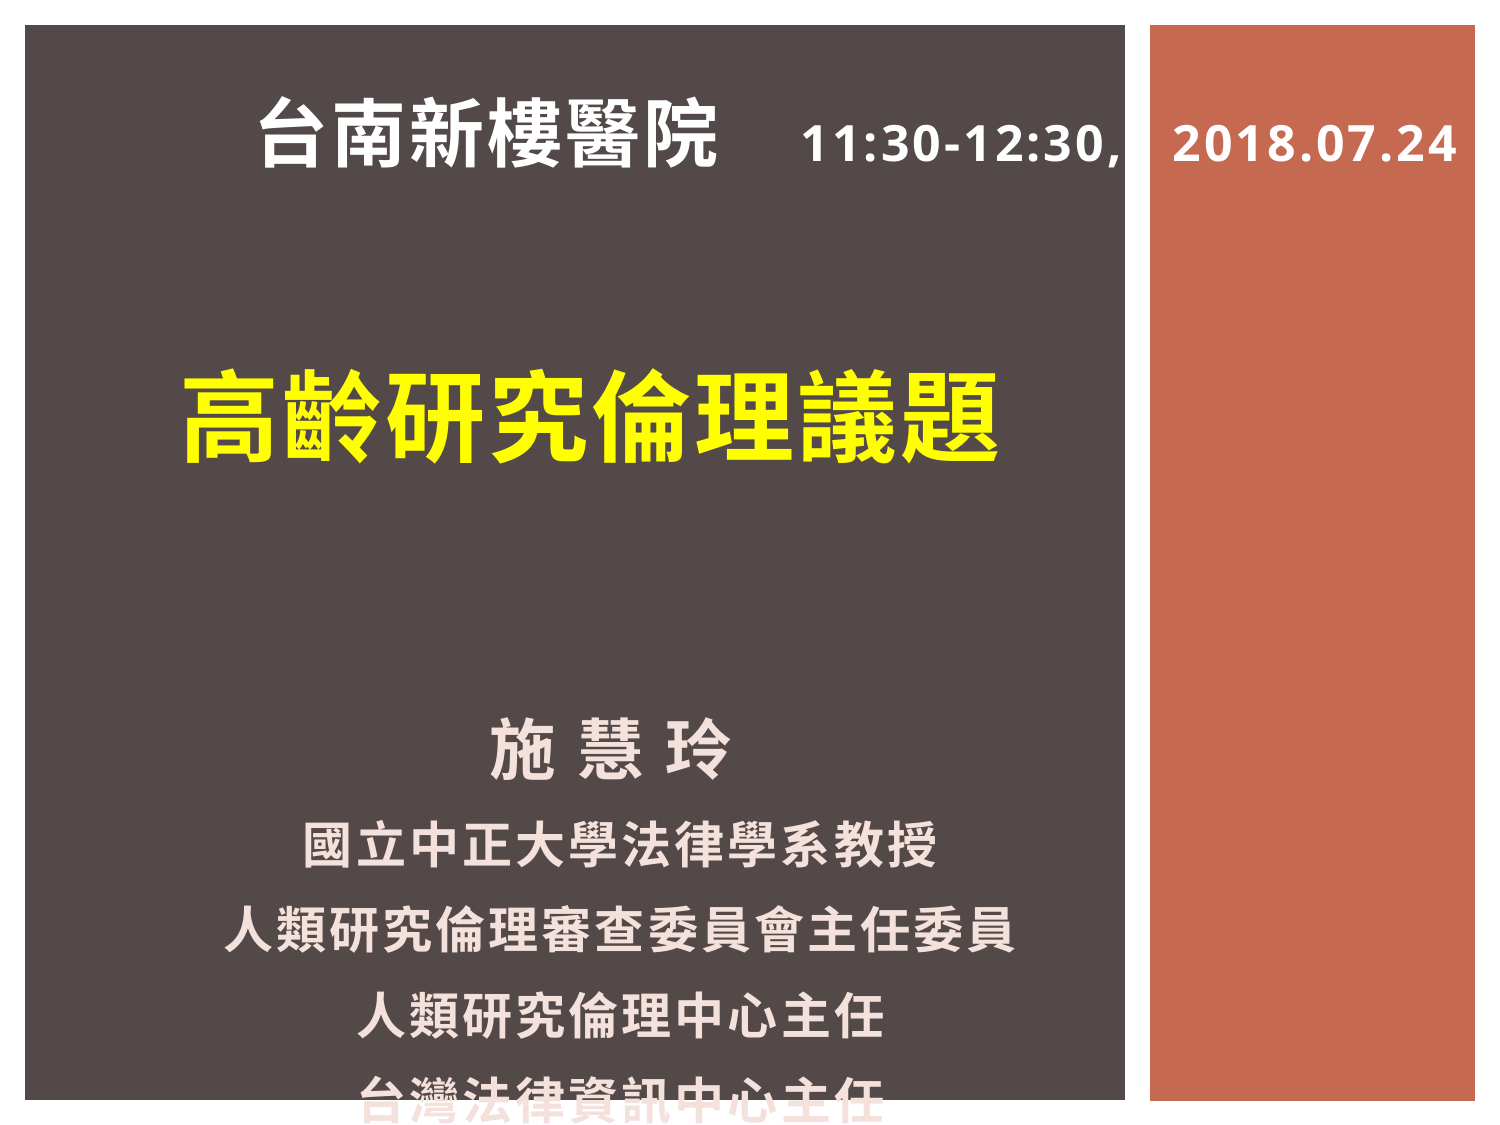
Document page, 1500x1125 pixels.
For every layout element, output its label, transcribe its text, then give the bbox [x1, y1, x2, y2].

title 高齡研究倫理議題 [76, 243, 1105, 587]
subtitle 施 慧 玲 國立中正大學法律學系教授 人類研究倫理審查委員會主任委員 人類研究倫理中心主任 台灣法律資訊中心主任 [171, 680, 1069, 981]
text_box 台南新樓醫院 11:30-12:30, 2018.07.24 [17, 54, 1500, 209]
